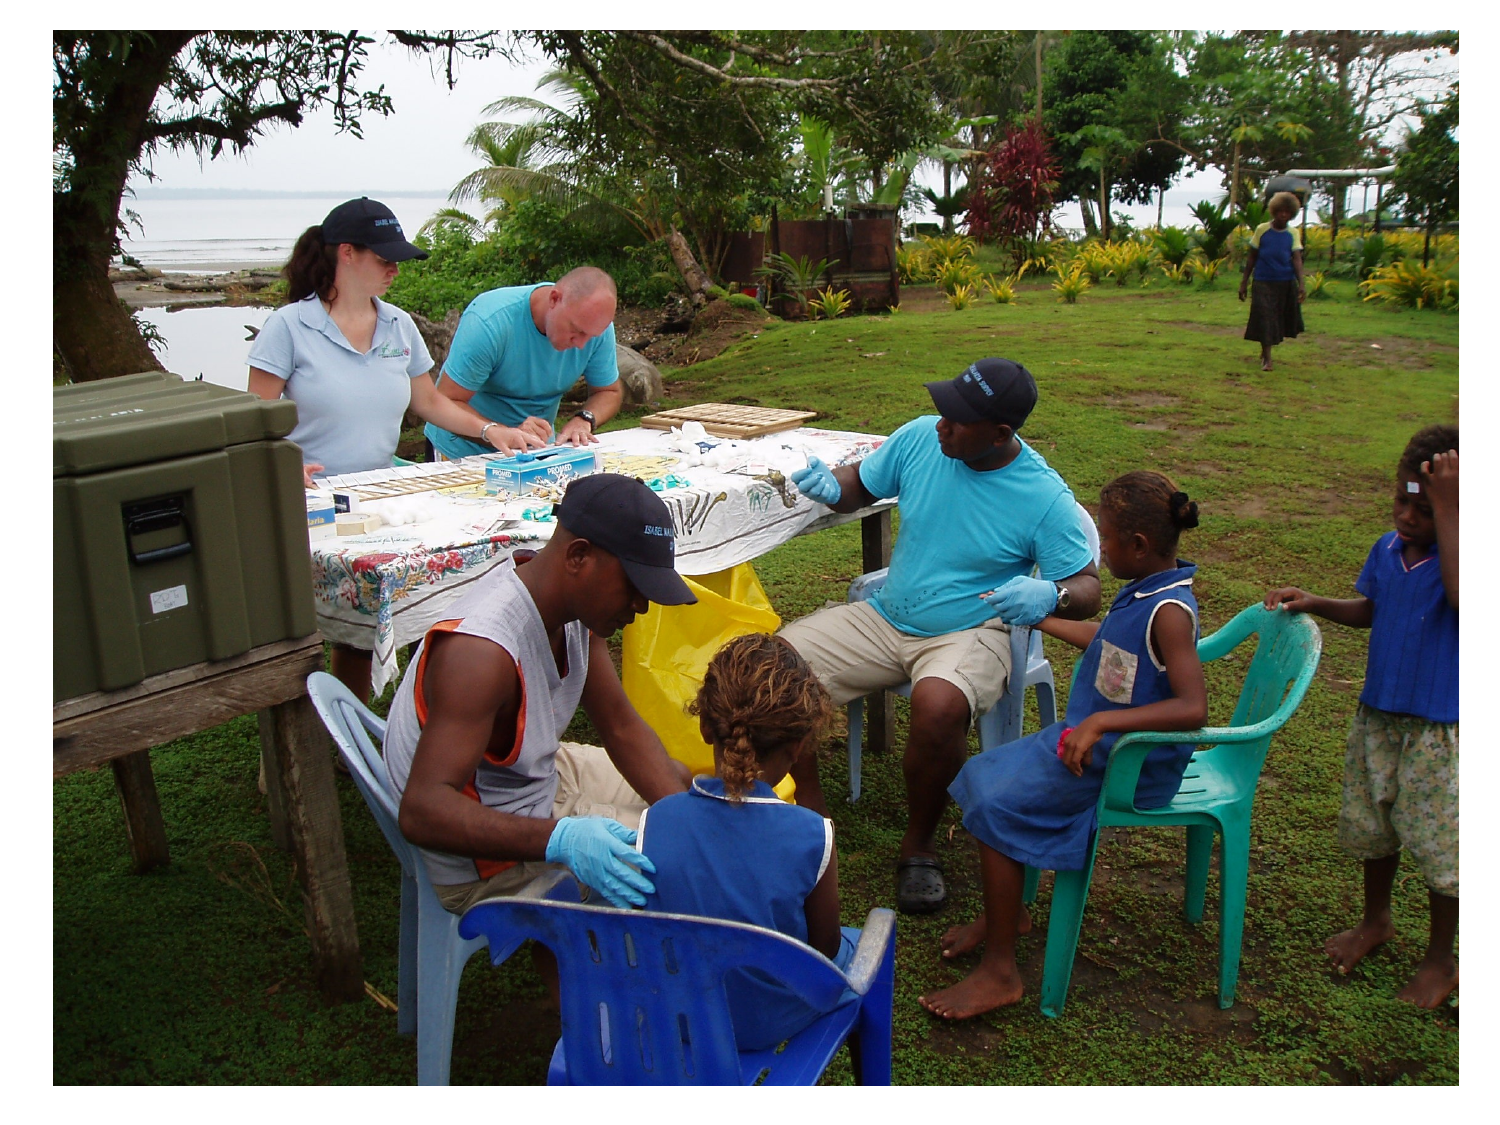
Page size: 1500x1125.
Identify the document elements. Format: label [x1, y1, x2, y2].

picture [53, 30, 1459, 1086]
